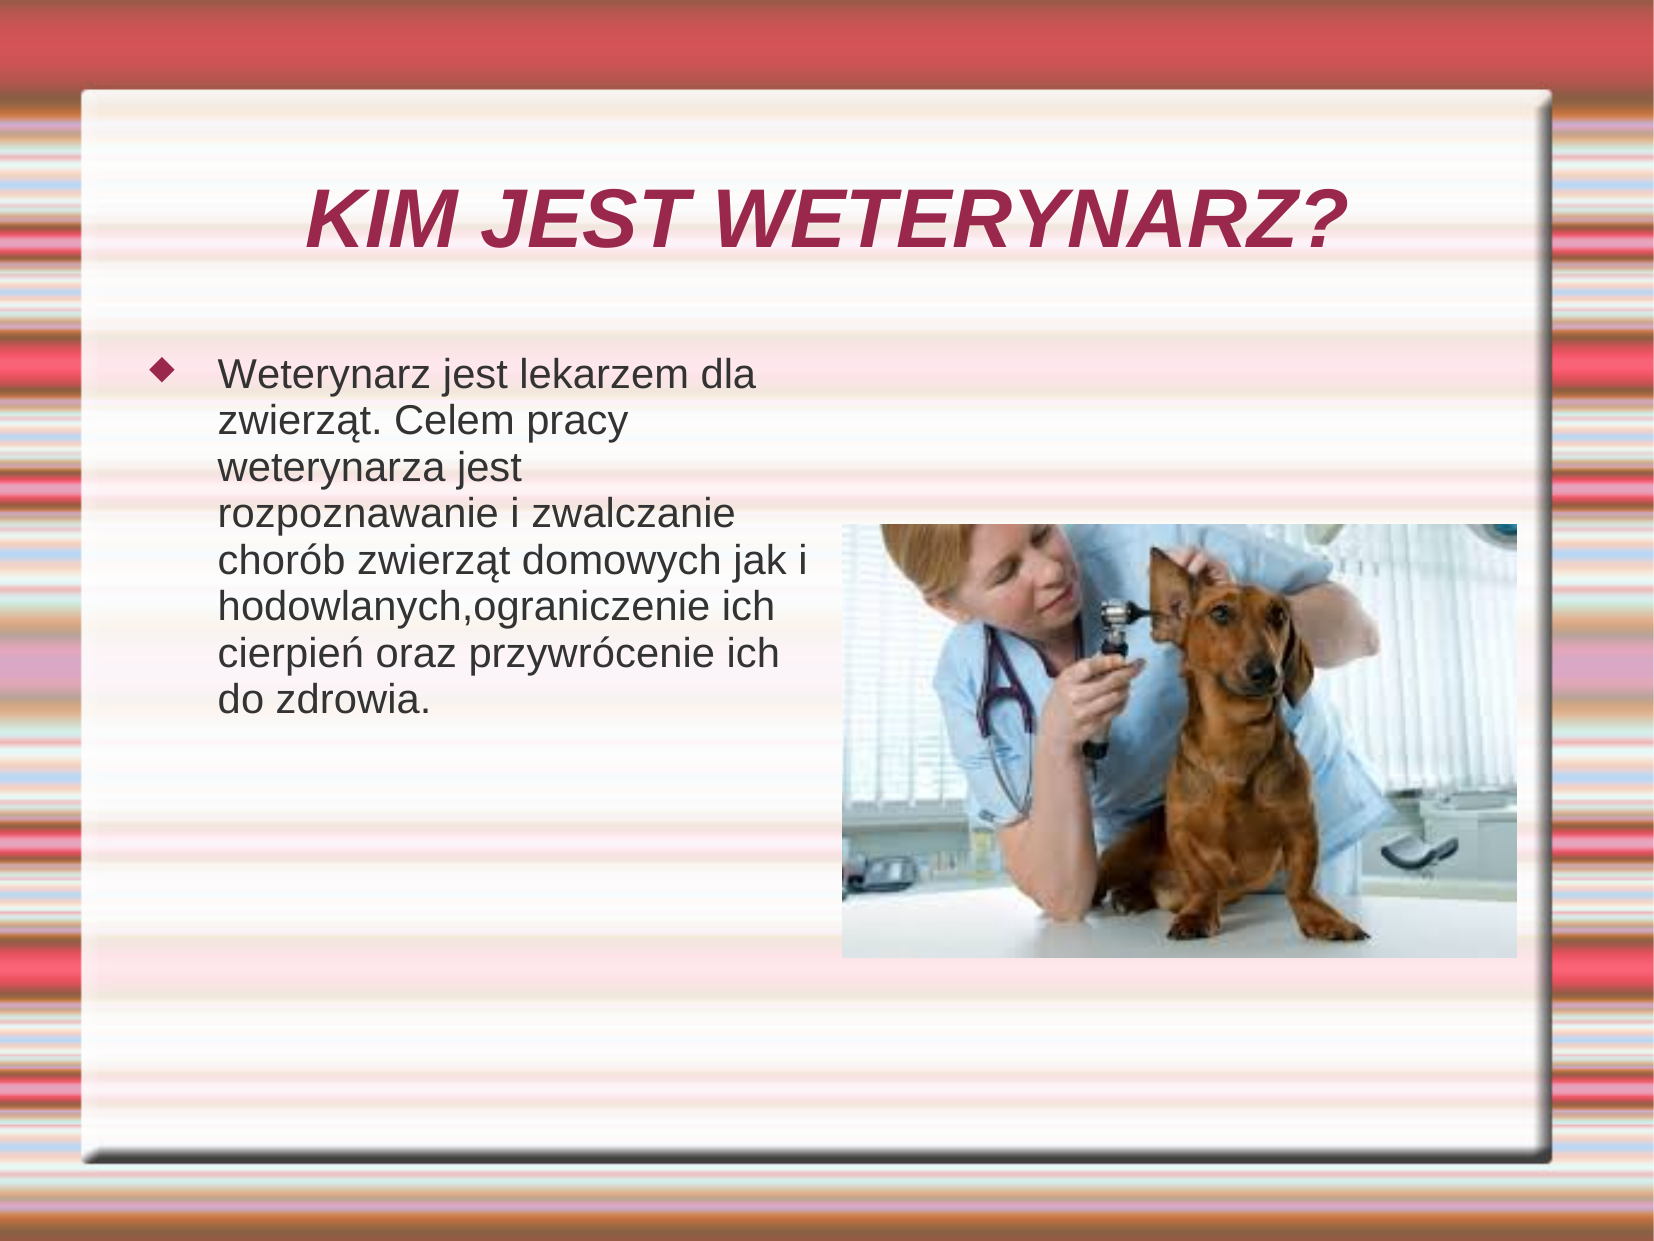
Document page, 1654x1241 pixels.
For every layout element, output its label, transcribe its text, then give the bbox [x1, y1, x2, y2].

title KIM JEST WETERYNARZ? [121, 114, 1534, 322]
list Weterynarz jest lekarzem dla zwierząt. Celem pracy weterynarza jest rozpoznawanie i zwalczanie chorób zwierząt domowych jak i hodowlanych,ograniczenie ich cierpień oraz przywrócenie ich do zdrowia. [134, 350, 809, 1133]
picture [0, 0, 1654, 1241]
